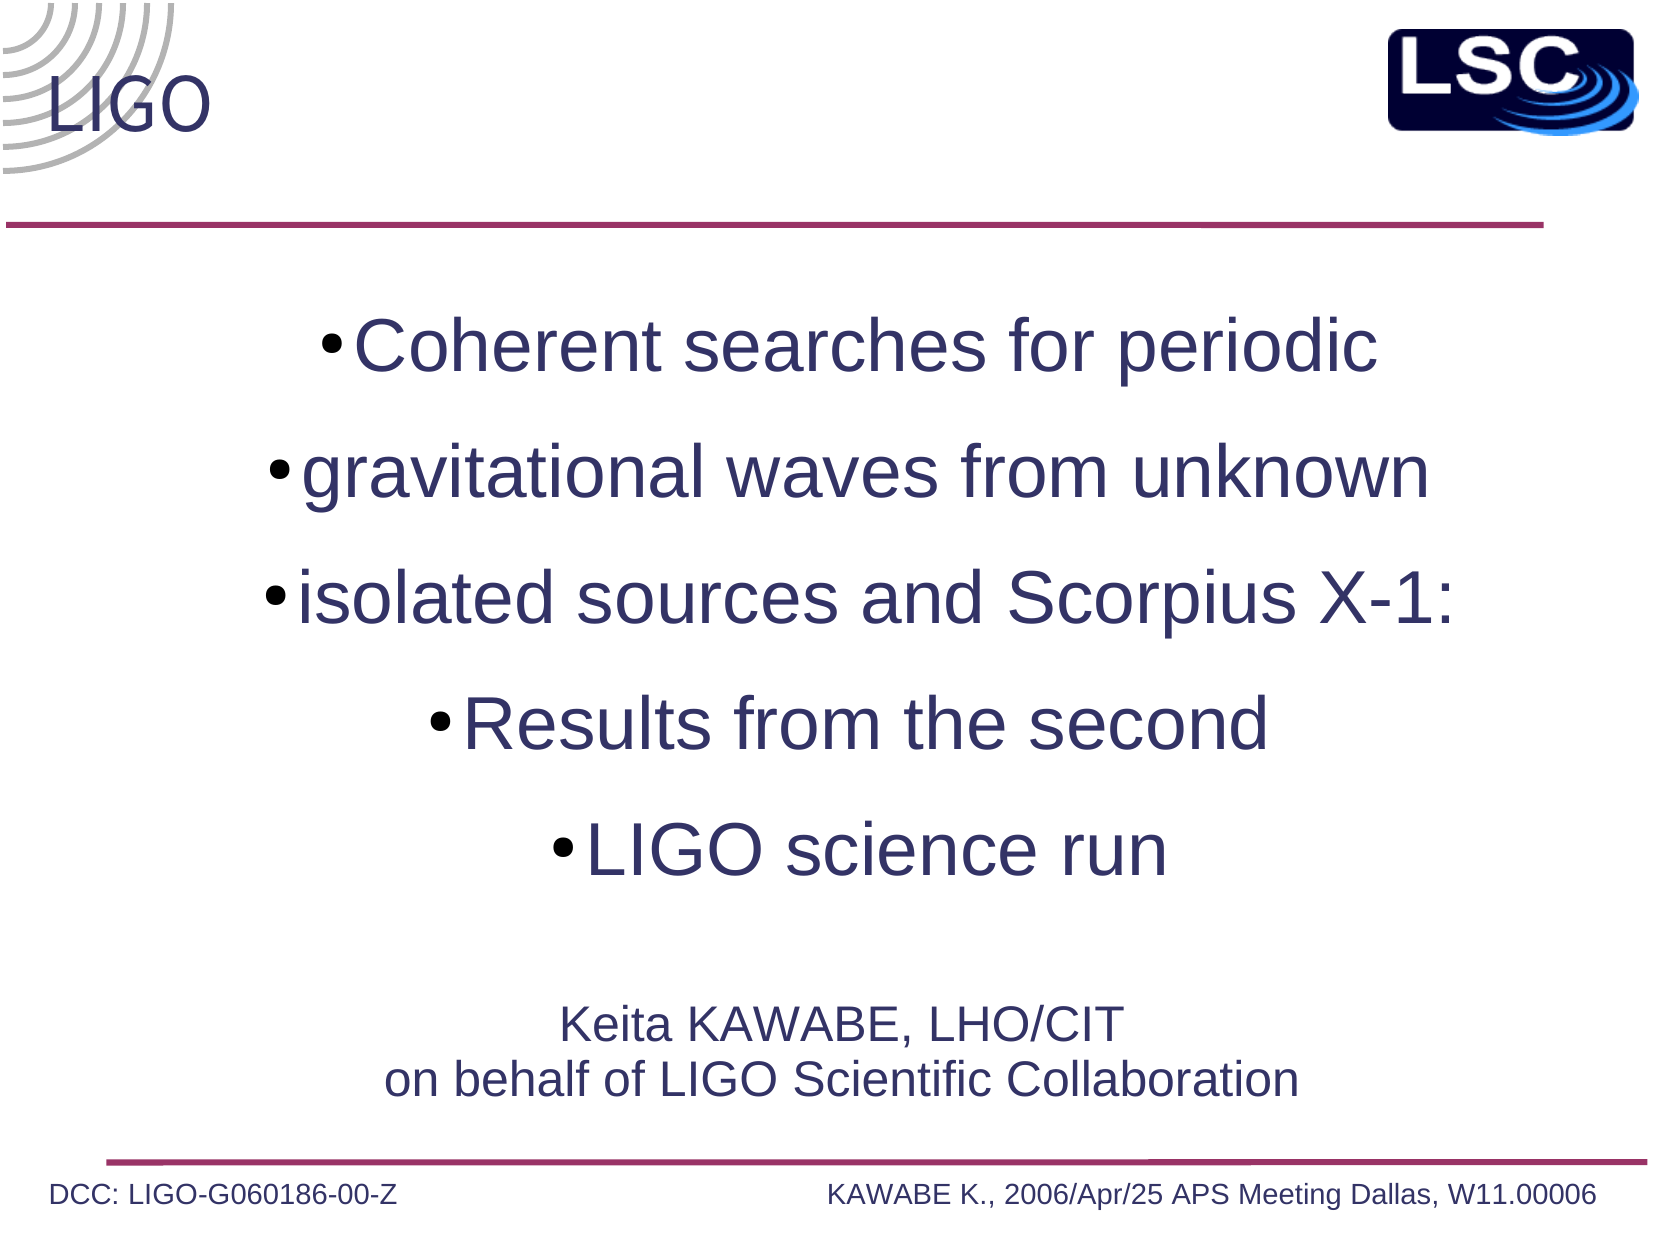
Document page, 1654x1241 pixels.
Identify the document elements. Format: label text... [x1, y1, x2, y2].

picture [1388, 29, 1639, 136]
subtitle Coherent searches for periodic gravitational waves from unknown isolated sources and Scorpius X-1: Results from the second LIGO science run [118, 237, 1531, 916]
text_box Keita KAWABE, LHO/CIT on behalf of LIGO Scientific Collaboration [383, 995, 1301, 1108]
